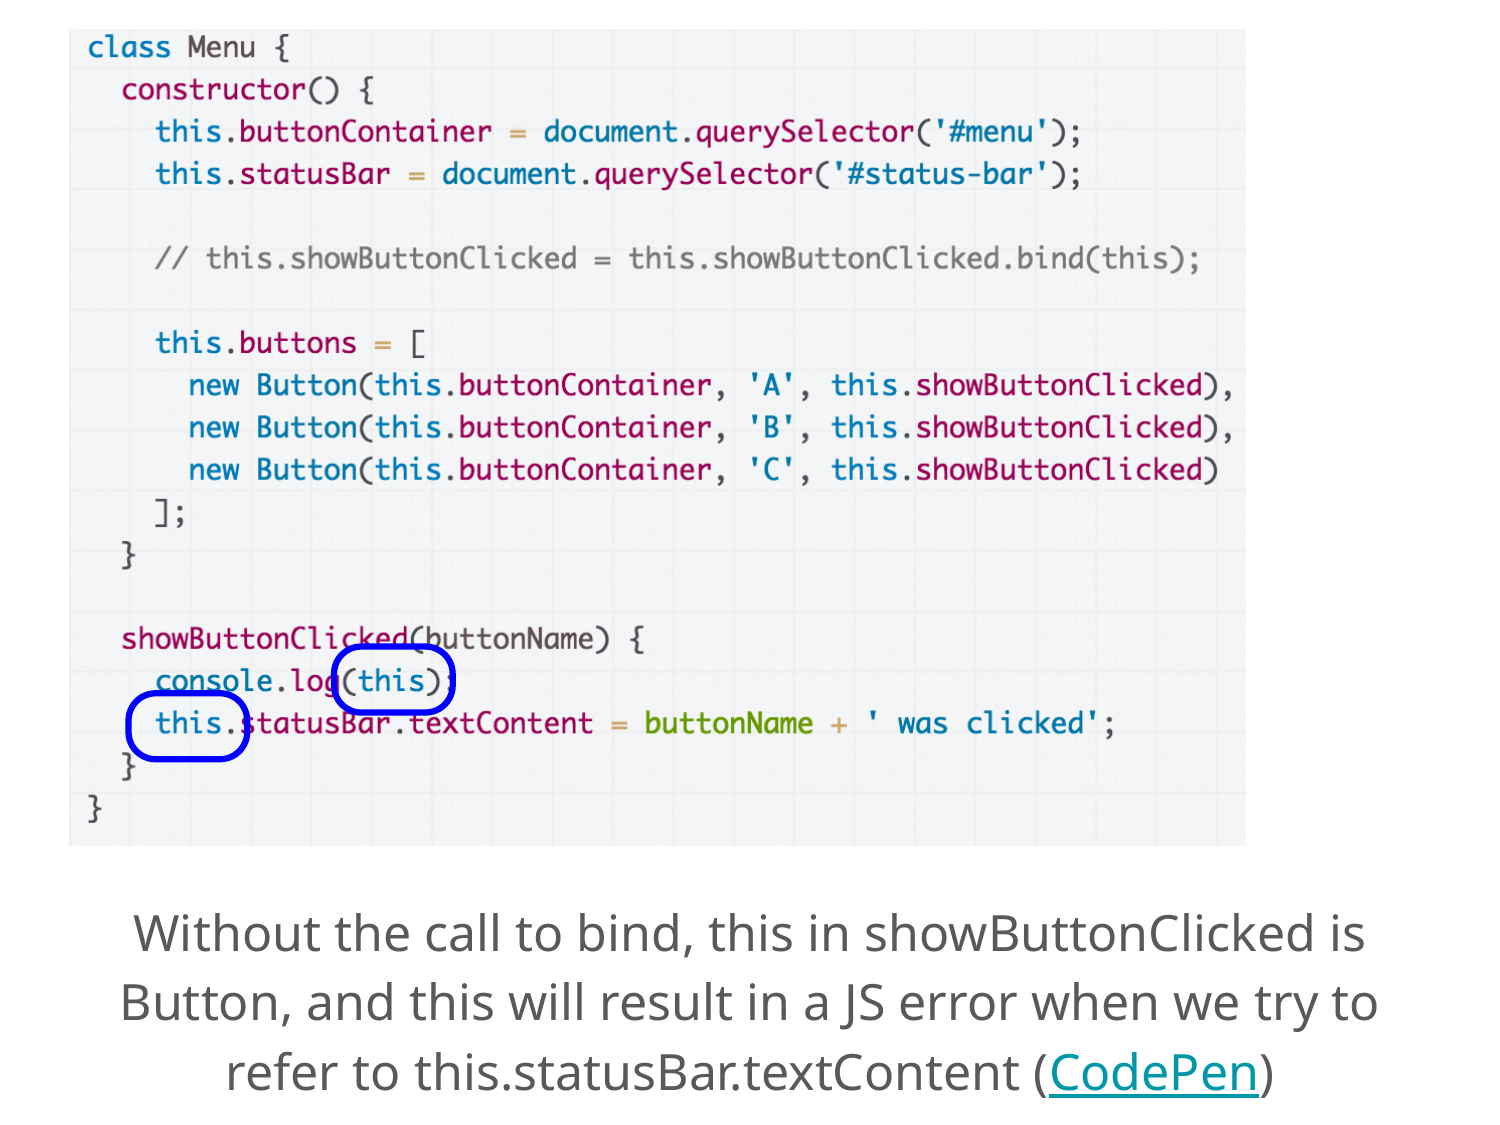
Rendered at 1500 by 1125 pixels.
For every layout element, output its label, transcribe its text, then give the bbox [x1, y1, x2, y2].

list Without the call to bind, this in showButtonClicked is Button, and this will result in a JS error when we try to refer to this.statusBar.textContent (CodePen) [49, 877, 1451, 1093]
picture [69, 29, 1246, 846]
